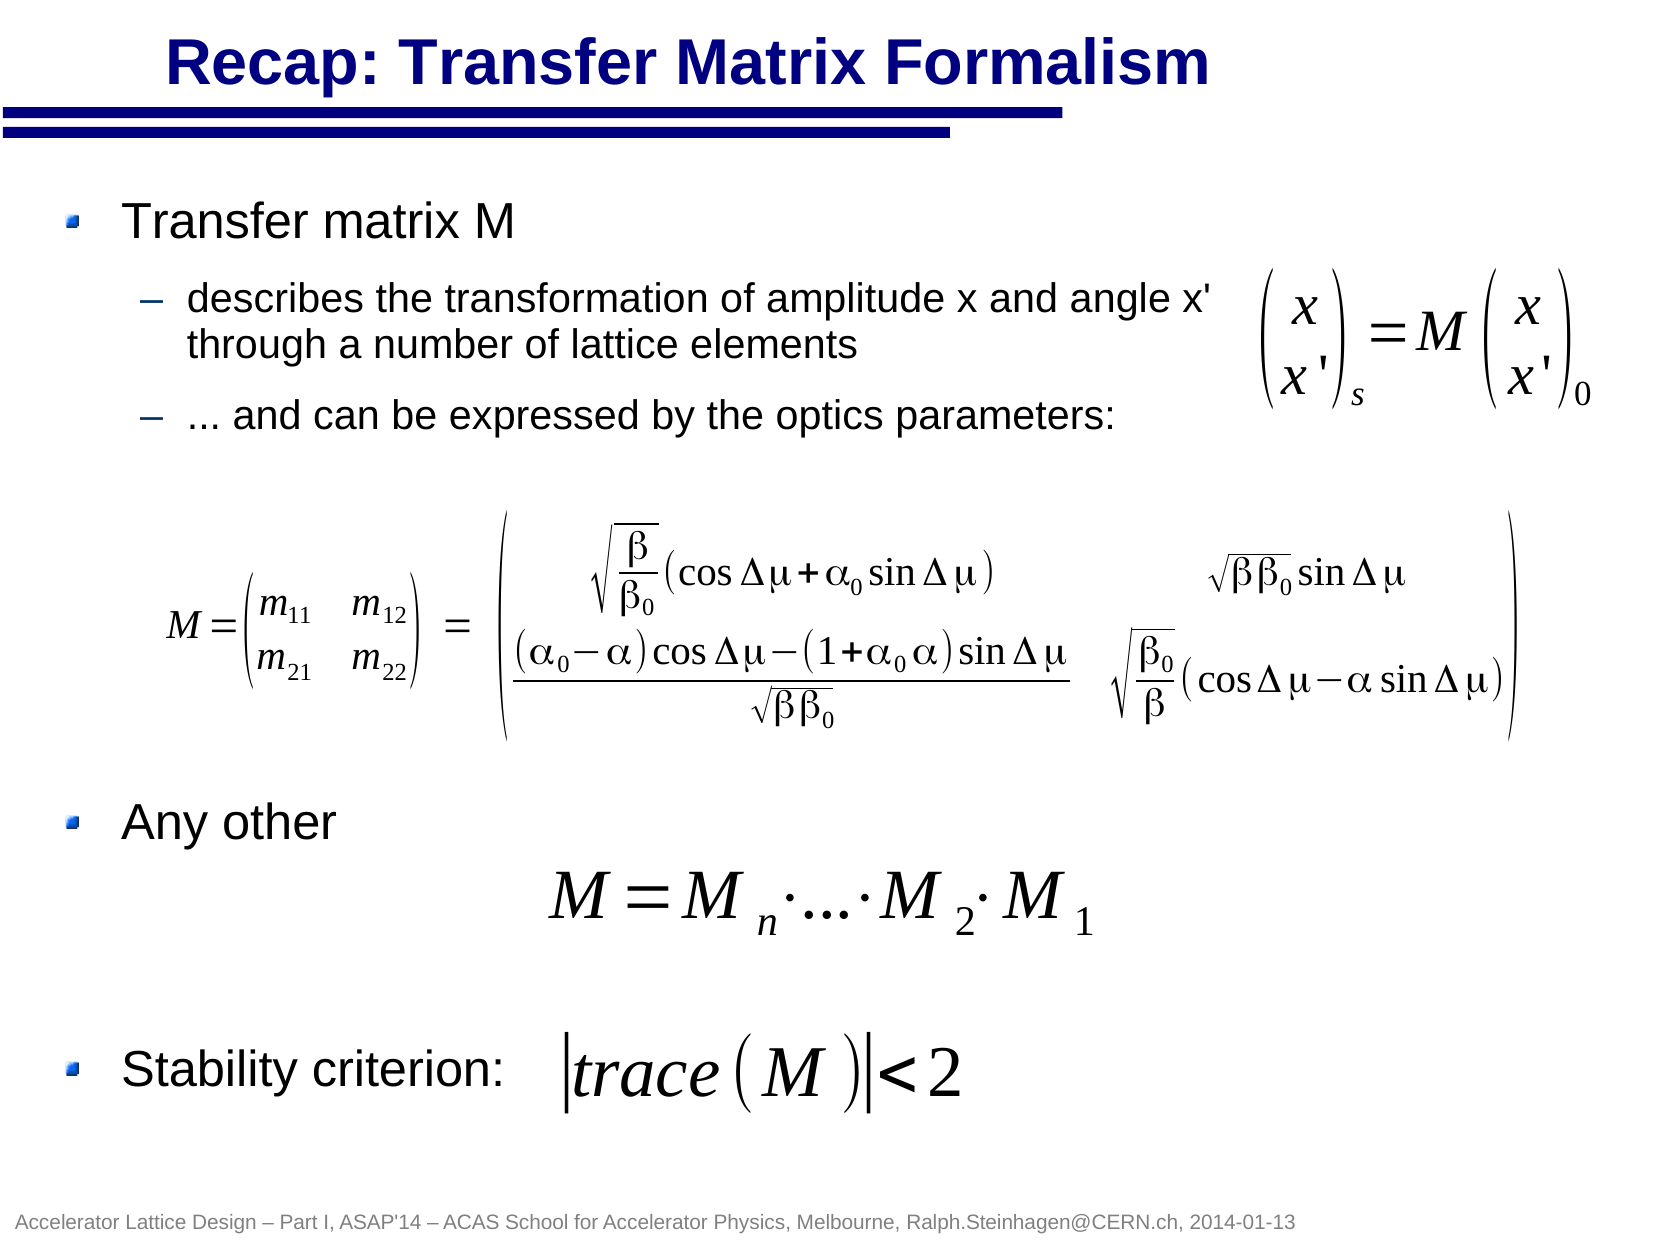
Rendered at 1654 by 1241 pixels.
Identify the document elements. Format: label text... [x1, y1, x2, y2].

title Recap: Transfer Matrix Formalism [165, 0, 1323, 124]
chart [153, 507, 1531, 745]
list Transfer matrix M describes the transformation of amplitude x and angle x' through a number of lattice elements ... and can be expressed by the optics parameters: Any other Stability criterion: [65, 192, 1628, 1205]
chart [1241, 265, 1607, 414]
chart [534, 1027, 981, 1117]
chart [527, 856, 1111, 945]
